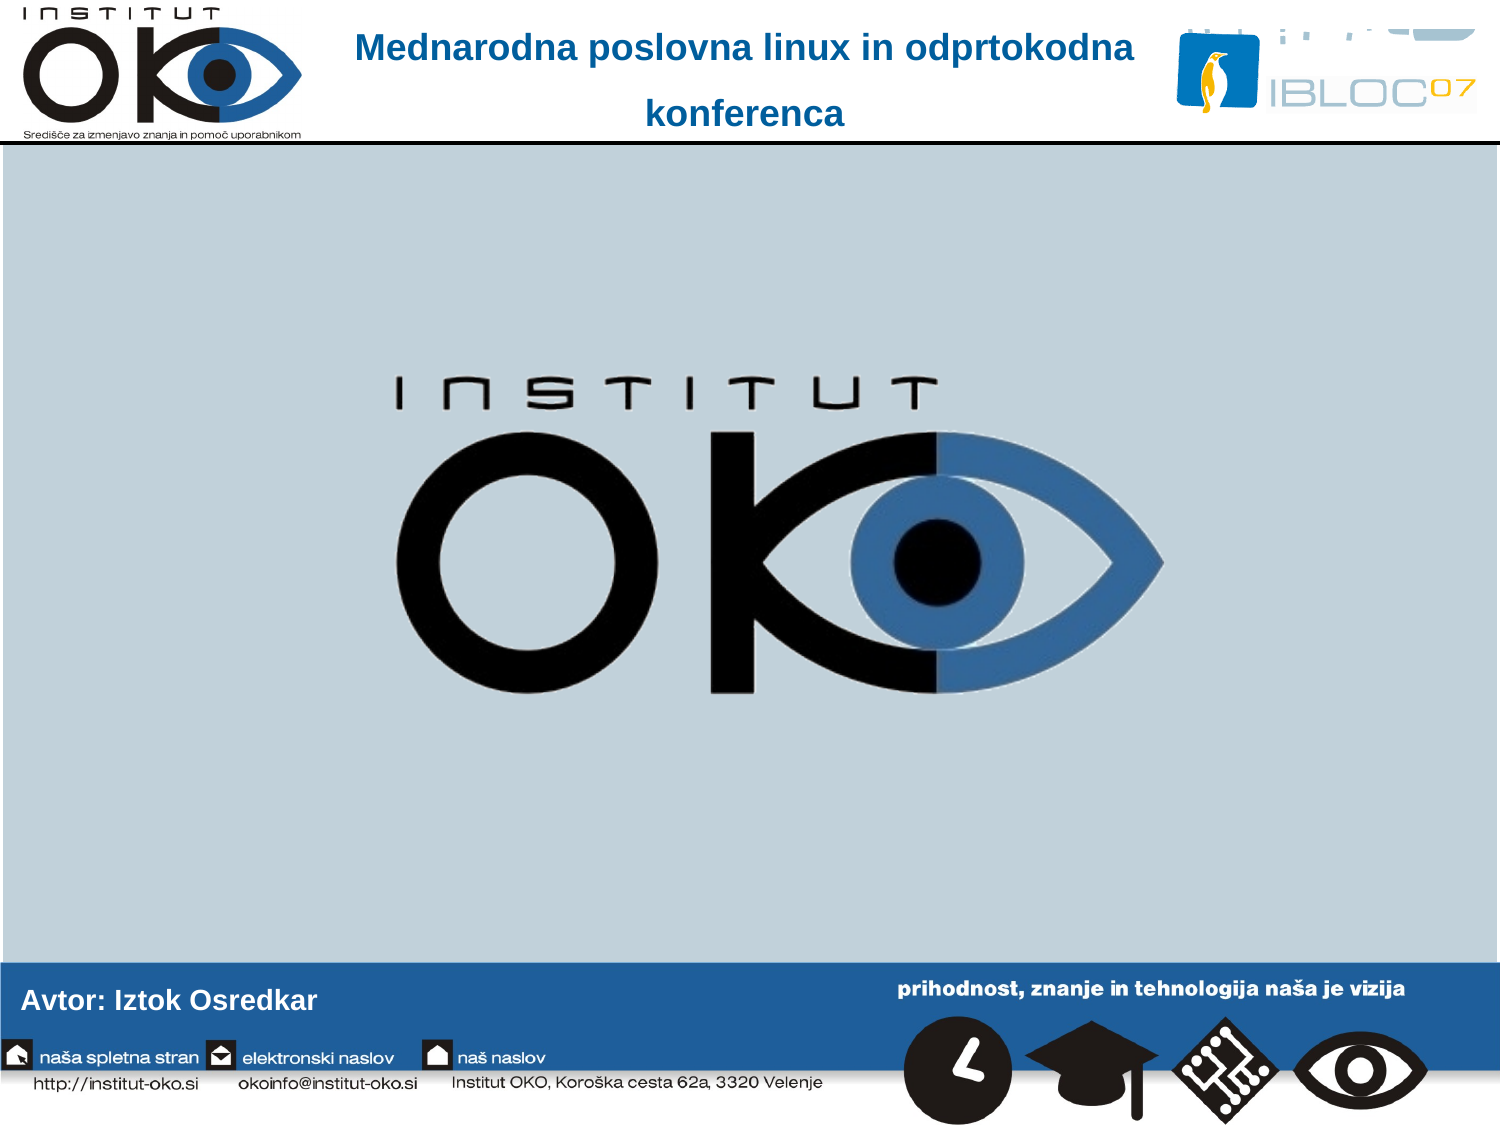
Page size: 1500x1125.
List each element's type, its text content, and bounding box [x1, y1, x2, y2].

text_box Mednarodna poslovna linux in odprtokodna konferenca [324, 18, 1176, 141]
picture [1175, 29, 1477, 119]
picture [0, 962, 1500, 1125]
text_box Avtor: Iztok Osredkar [5, 976, 431, 1025]
picture [23, 7, 302, 140]
picture [312, 349, 1199, 770]
chart [0, 145, 1500, 962]
